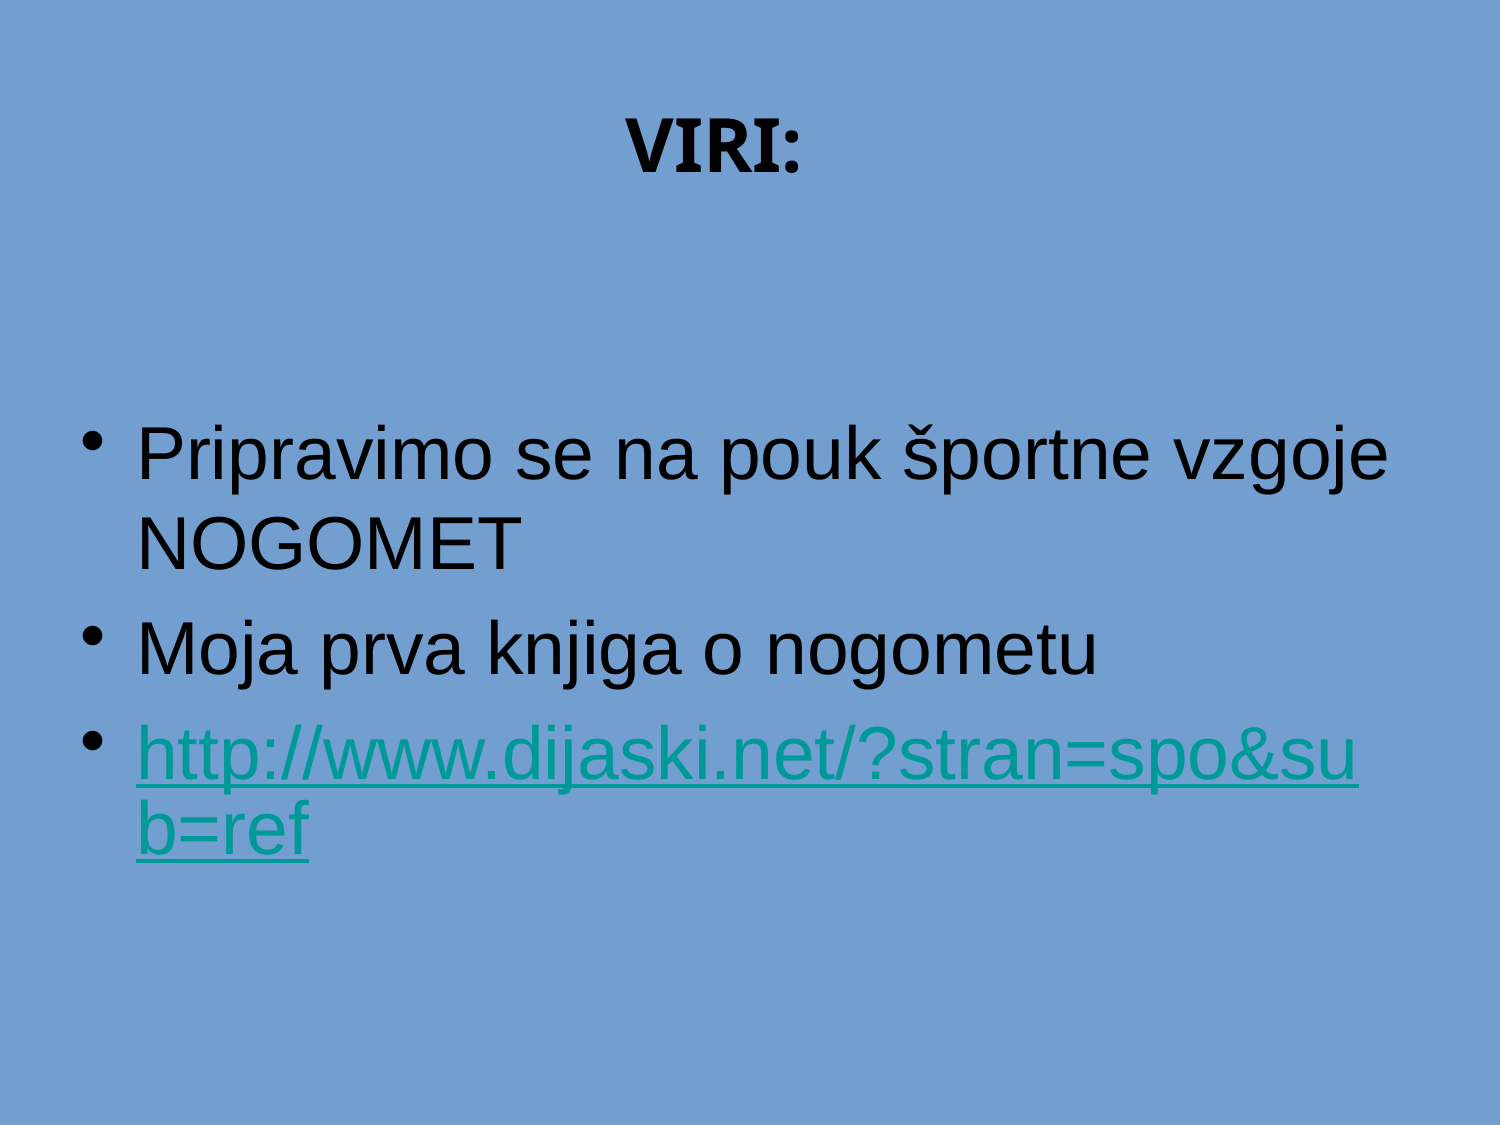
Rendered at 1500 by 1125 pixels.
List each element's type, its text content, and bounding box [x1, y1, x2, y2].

text_box VIRI: [324, 90, 1105, 291]
list Pripravimo se na pouk športne vzgoje NOGOMET Moja prva knjiga o nogometu http://www.dijaski.net/?stran=spo&sub=ref [64, 397, 1415, 1047]
